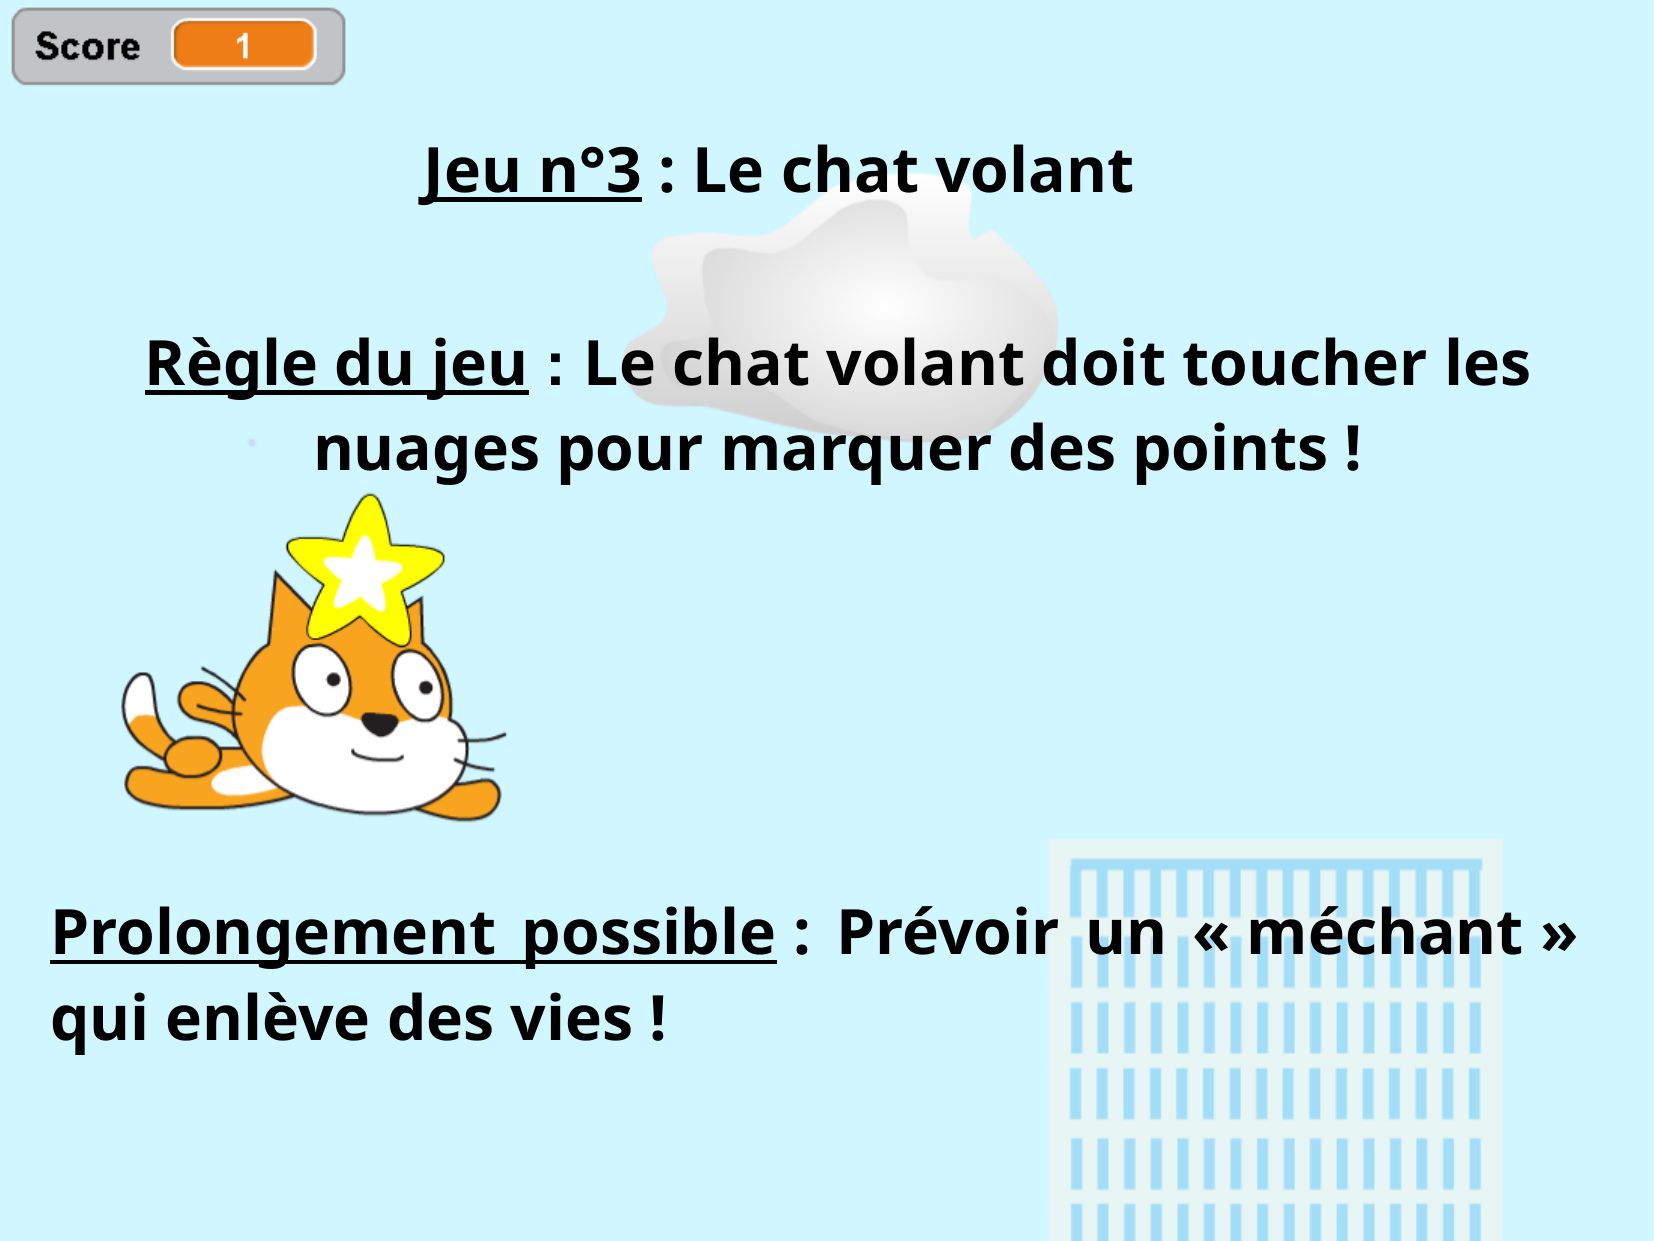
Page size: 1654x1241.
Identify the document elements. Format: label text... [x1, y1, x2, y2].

text_box Jeu n°3 : Le chat volant [259, 118, 1300, 221]
text_box Prolongement possible : Prévoir un « méchant » qui enlève des vies ! [35, 880, 1595, 1158]
picture [0, 0, 1654, 1241]
list Règle du jeu : Le chat volant doit toucher les nuages pour marquer des points ! [47, 318, 1630, 804]
